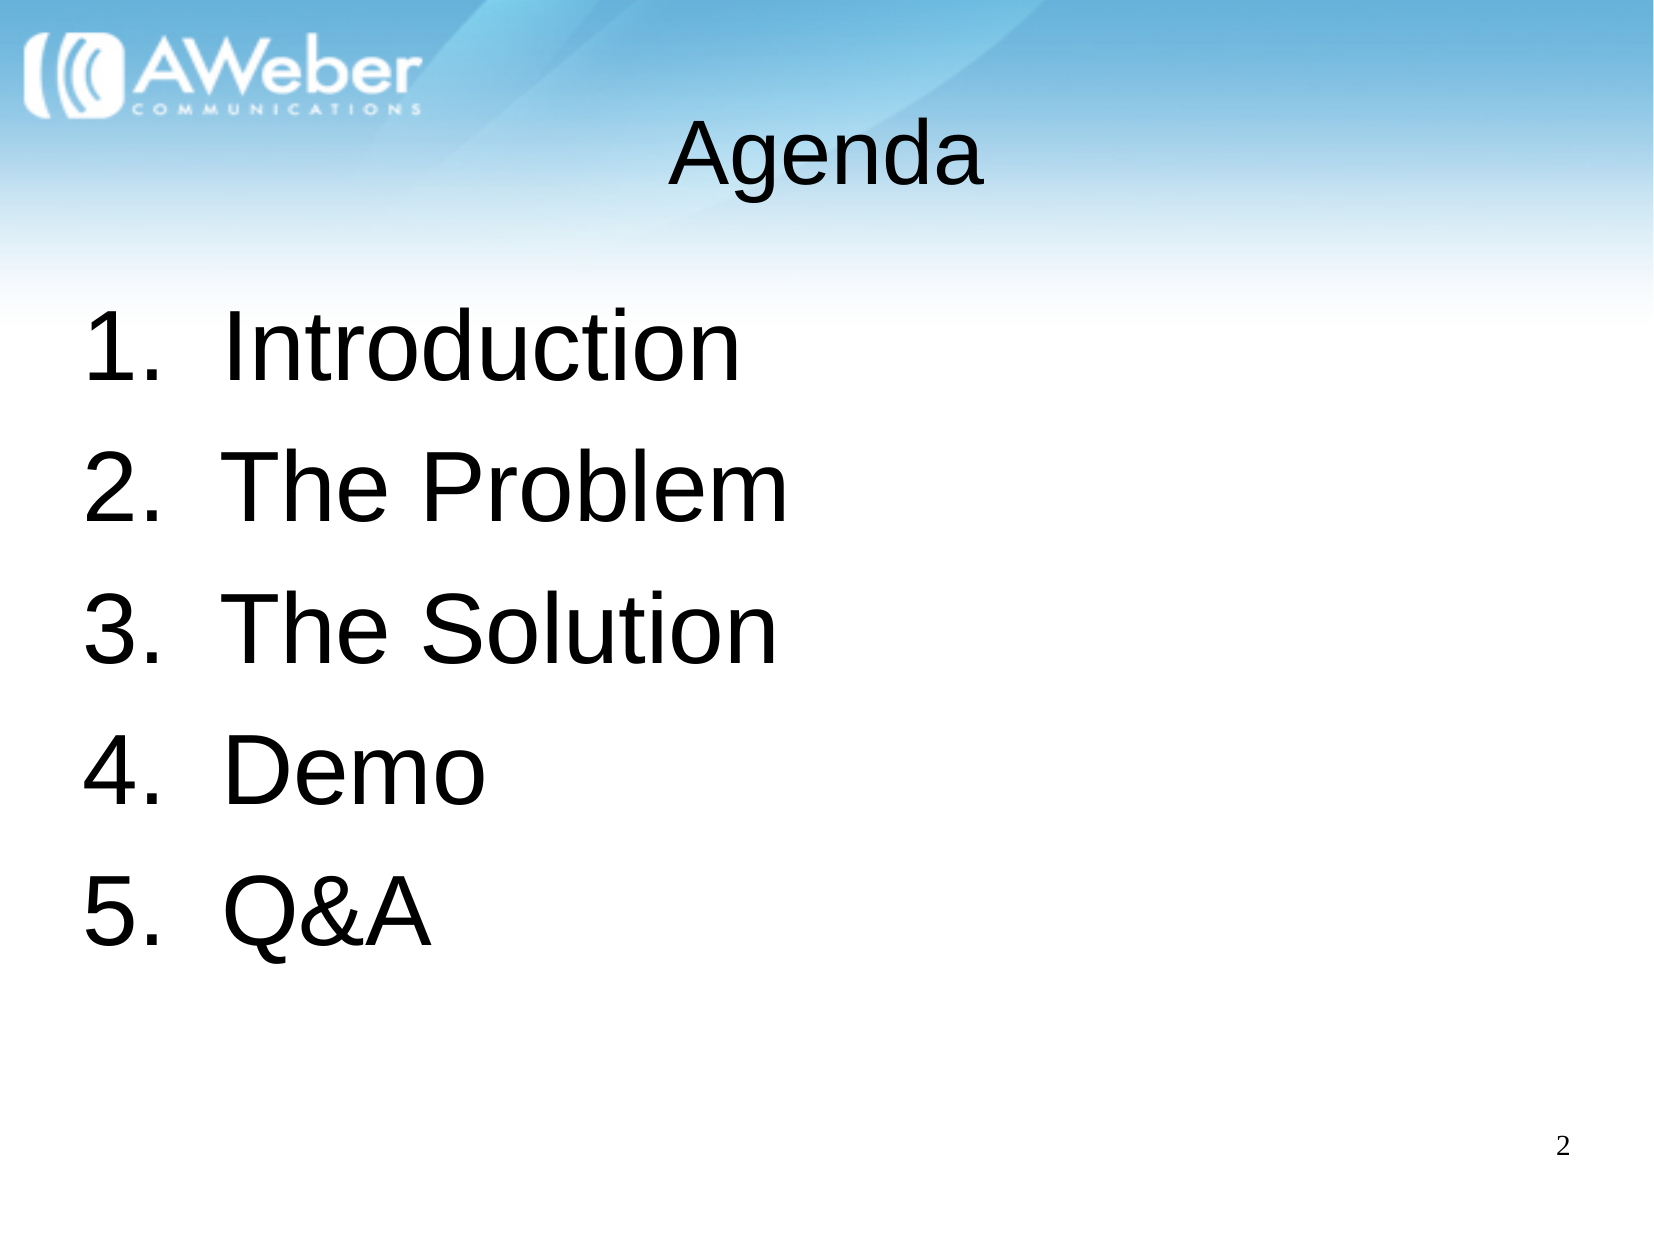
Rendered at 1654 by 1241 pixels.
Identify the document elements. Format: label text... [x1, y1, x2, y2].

picture [0, 0, 1654, 376]
title Agenda [82, 49, 1571, 257]
list 1. Introduction 2. The Problem 3. The Solution 4. Demo 5. Q&A [82, 290, 1571, 1109]
